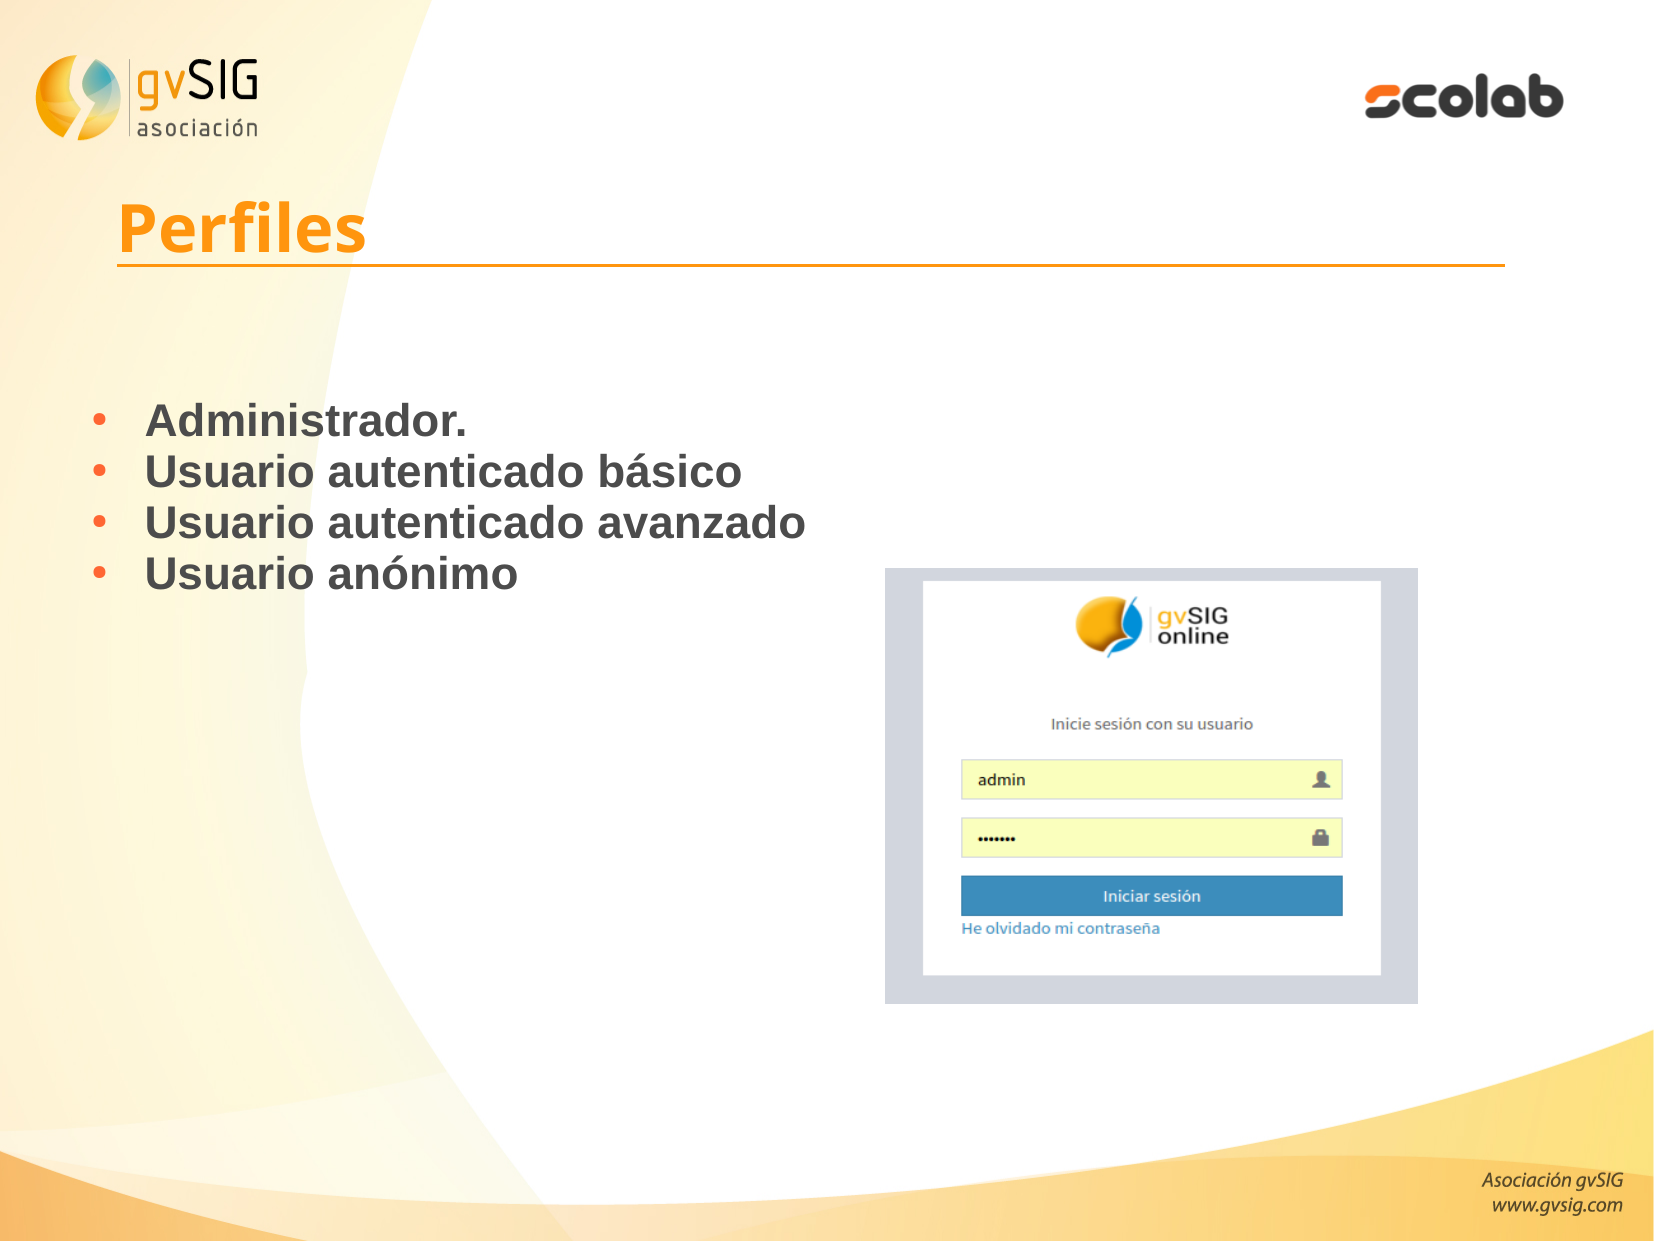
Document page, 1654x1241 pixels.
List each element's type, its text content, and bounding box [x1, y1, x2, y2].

picture [0, 0, 1654, 1241]
title Perfiles [116, 177, 1605, 276]
text_box Administrador. Usuario autenticado básico Usuario autenticado avanzado Usuario anónimo [59, 284, 1594, 934]
